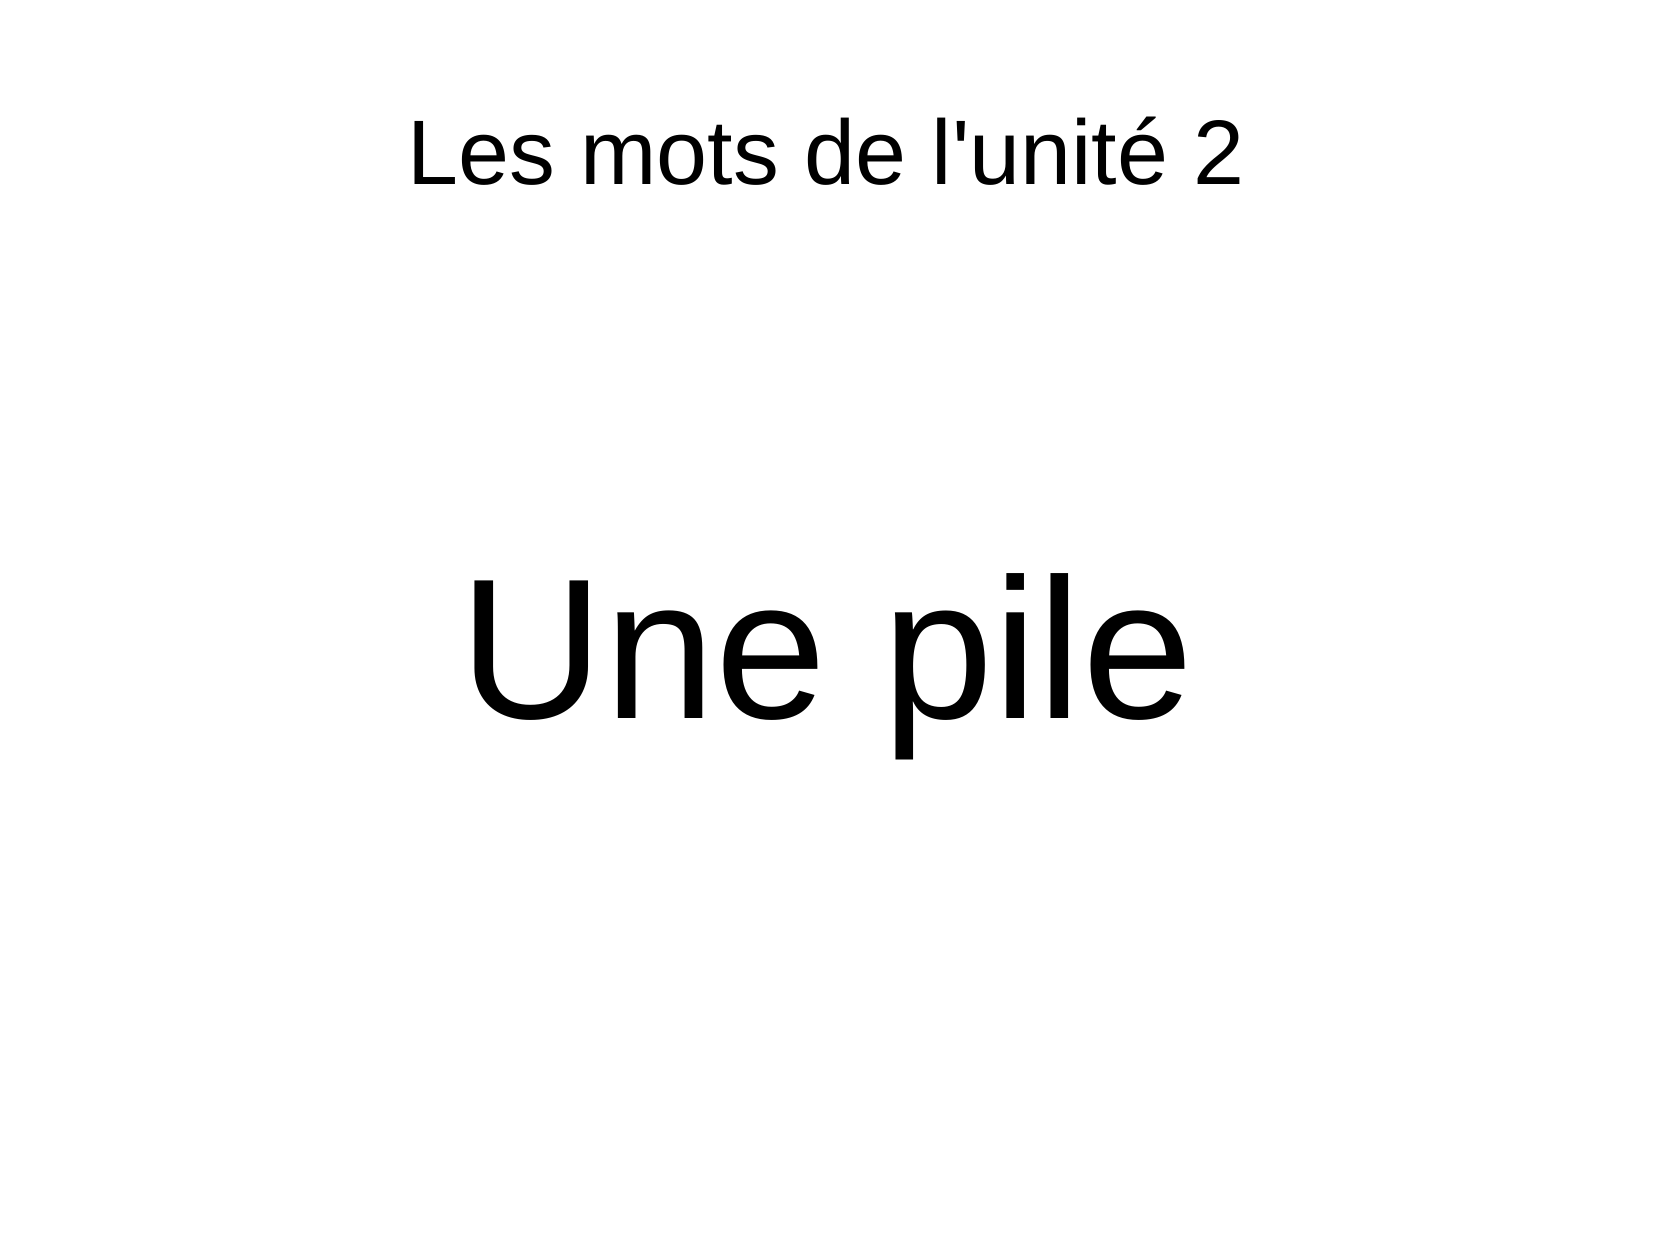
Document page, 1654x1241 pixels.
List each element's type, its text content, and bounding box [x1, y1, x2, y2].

title Les mots de l'unité 2 [82, 49, 1571, 257]
subtitle Une pile [82, 290, 1571, 1010]
